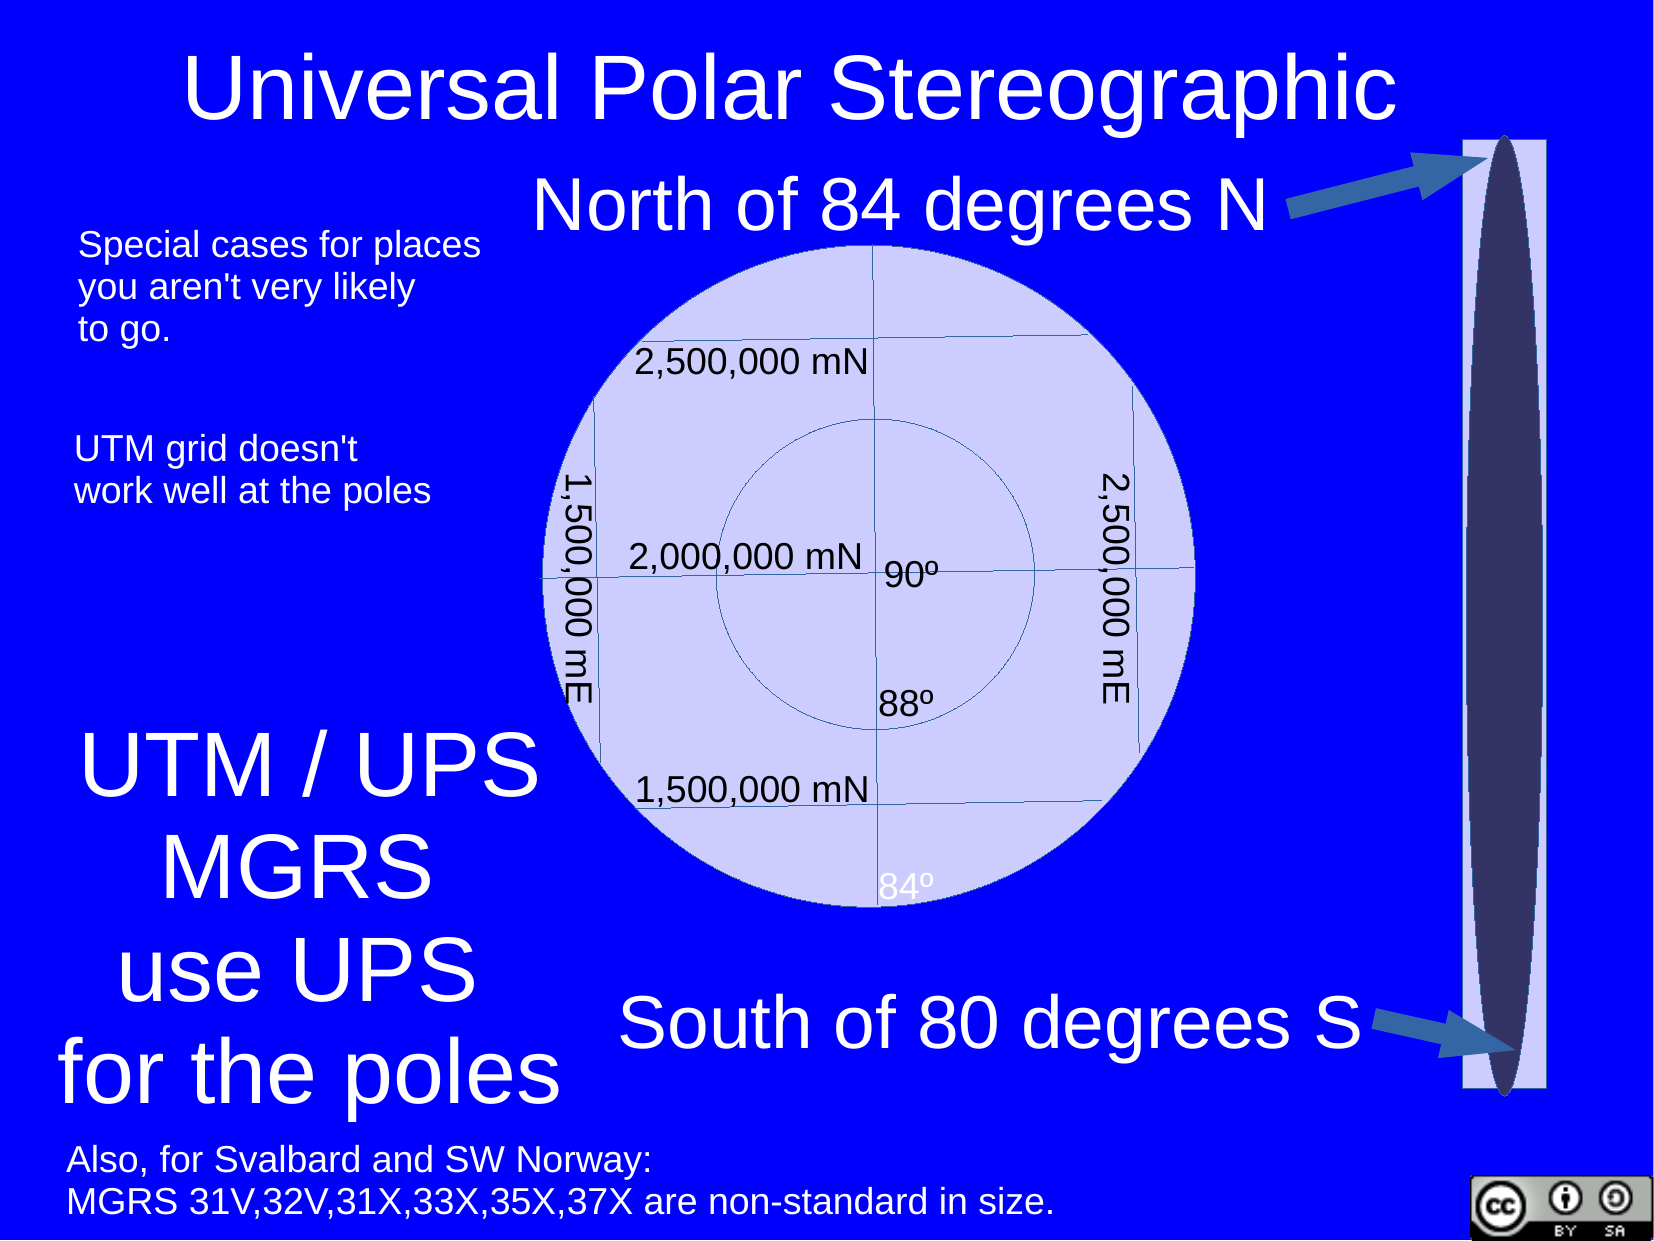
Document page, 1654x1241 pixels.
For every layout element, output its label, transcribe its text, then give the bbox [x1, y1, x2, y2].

title UTM / UPS MGRS use UPS for the poles [18, 709, 603, 1128]
text_box UTM grid doesn't work well at the poles [59, 419, 447, 519]
text_box 2,500,000 mE [1087, 457, 1145, 721]
text_box 2,500,000 mN [619, 333, 885, 391]
text_box 2,000,000 mN [613, 528, 879, 586]
title Universal Polar Stereographic [82, 0, 1499, 185]
text_box 88º [863, 674, 972, 733]
text_box Also, for Svalbard and SW Norway: MGRS 31V,32V,31X,33X,35X,37X are non-standard in size. [51, 1131, 1078, 1230]
picture [1470, 1175, 1654, 1241]
text_box 90º [868, 546, 977, 604]
text_box 84º [863, 857, 972, 916]
text_box [646, 818, 877, 908]
text_box [564, 254, 1196, 891]
text_box [542, 505, 550, 578]
text_box [542, 579, 550, 647]
text_box 1,500,000 mN [620, 761, 885, 818]
text_box 1,500,000 mE [550, 457, 608, 721]
text_box North of 84 degrees N [517, 155, 1285, 254]
text_box Special cases for places you aren't very likely to go. [63, 215, 497, 357]
text_box [1462, 135, 1547, 1097]
text_box South of 80 degrees S [602, 973, 1379, 1073]
